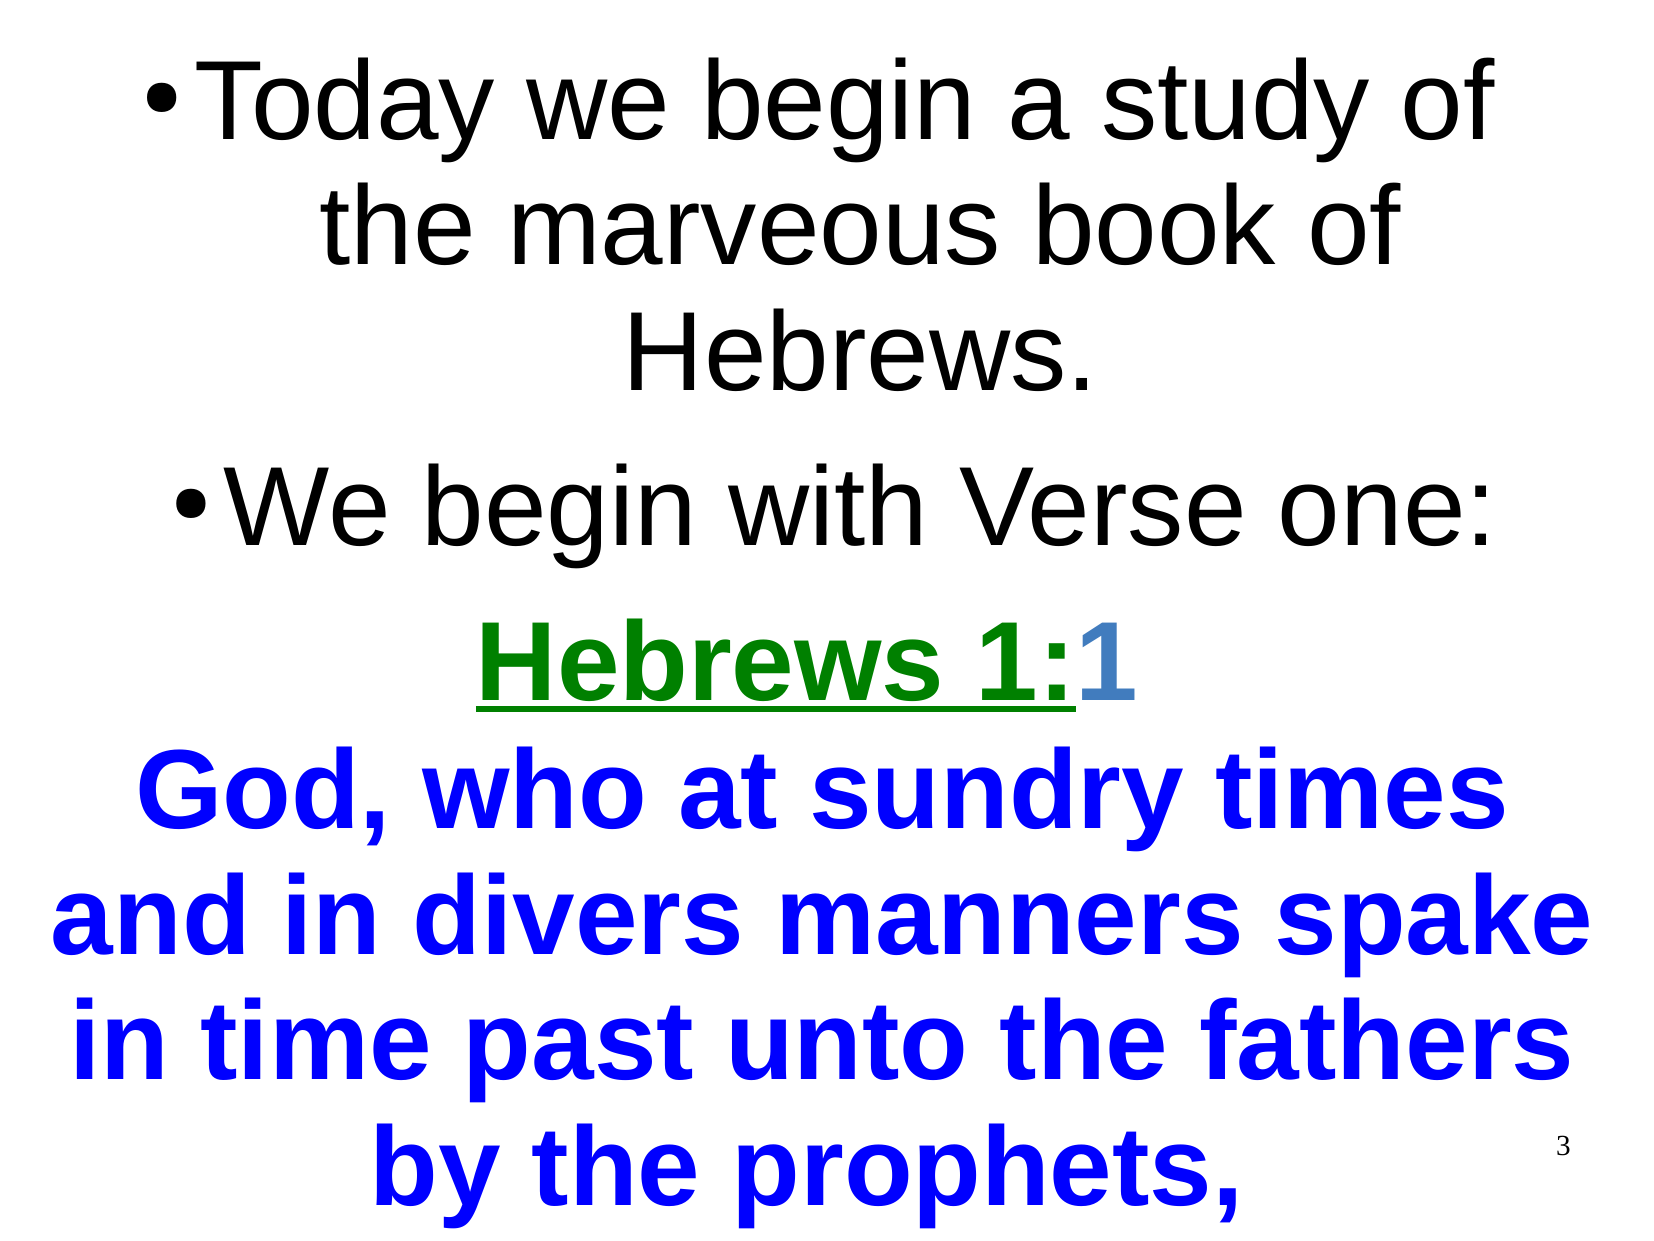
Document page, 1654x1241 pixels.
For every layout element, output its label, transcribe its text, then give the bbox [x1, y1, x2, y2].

list Today we begin a study of the marveous book of Hebrews. We begin with Verse one: Hebrews 1:1 God, who at sundry times and in divers manners spake in time past unto the fathers by the prophets, [37, 37, 1613, 1238]
